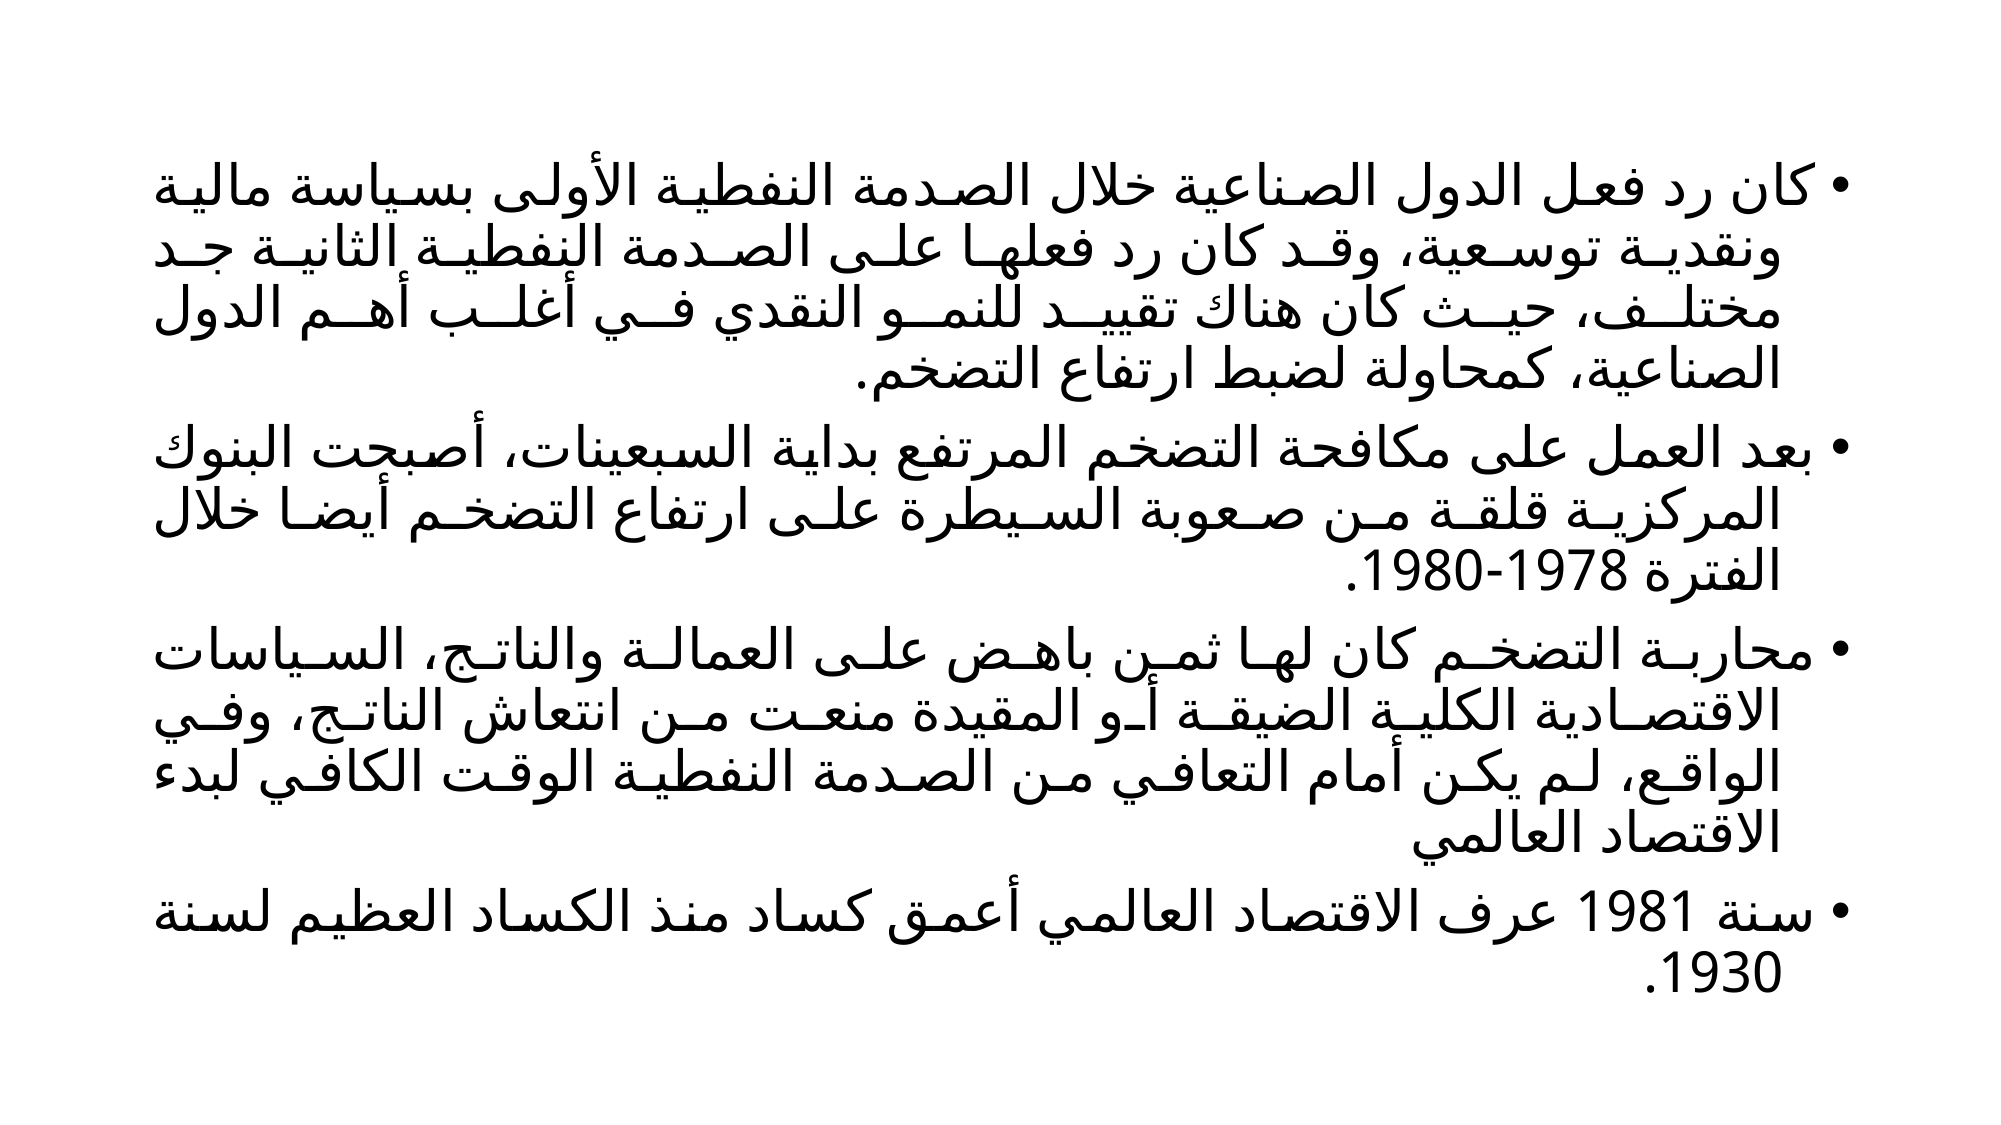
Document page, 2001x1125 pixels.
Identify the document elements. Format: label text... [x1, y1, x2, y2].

list كان رد فعل الدول الصناعية خلال الصدمة النفطية الأولى بسياسة مالية ونقدية توسعية، وقد كان رد فعلها على الصدمة النفطية الثانية جد مختلف، حيث كان هناك تقييد للنمو النقدي في أغلب أهم الدول الصناعية، كمحاولة لضبط ارتفاع التضخم. بعد العمل على مكافحة التضخم المرتفع بداية السبعينات، أصبحت البنوك المركزية قلقة من صعوبة السيطرة على ارتفاع التضخم أيضا خلال الفترة 1978-1980. محاربة التضخم كان لها ثمن باهض على العمالة والناتج، السياسات الاقتصادية الكلية الضيقة أو المقيدة منعت من انتعاش الناتج، وفي الواقع، لم يكن أمام التعافي من الصدمة النفطية الوقت الكافي لبدء الاقتصاد العالمي سنة 1981 عرف الاقتصاد العالمي أعمق كساد منذ الكساد العظيم لسنة 1930. [137, 149, 1863, 1014]
